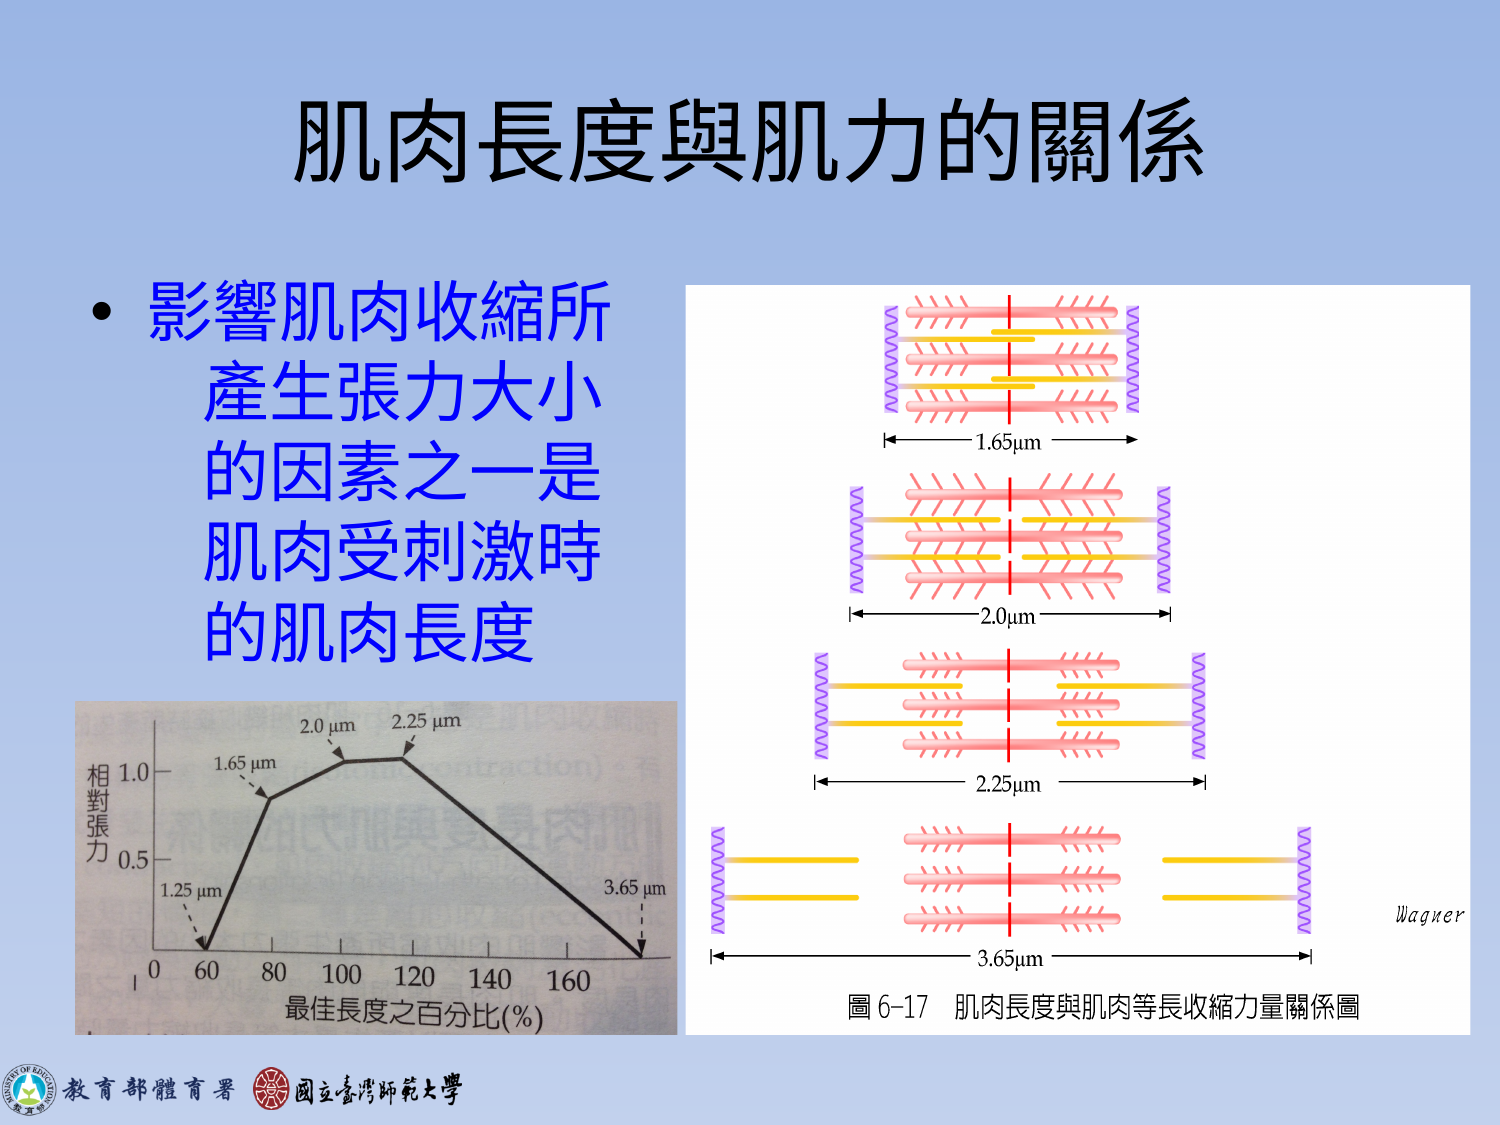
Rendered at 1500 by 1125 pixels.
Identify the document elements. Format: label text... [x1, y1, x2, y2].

picture [685, 285, 1471, 1035]
title 肌肉長度與肌力的關係 [75, 45, 1426, 233]
picture [75, 701, 678, 1035]
list 影響肌肉收縮所產生張力大小的因素之一是肌肉受刺激時的肌肉長度 [75, 262, 663, 701]
